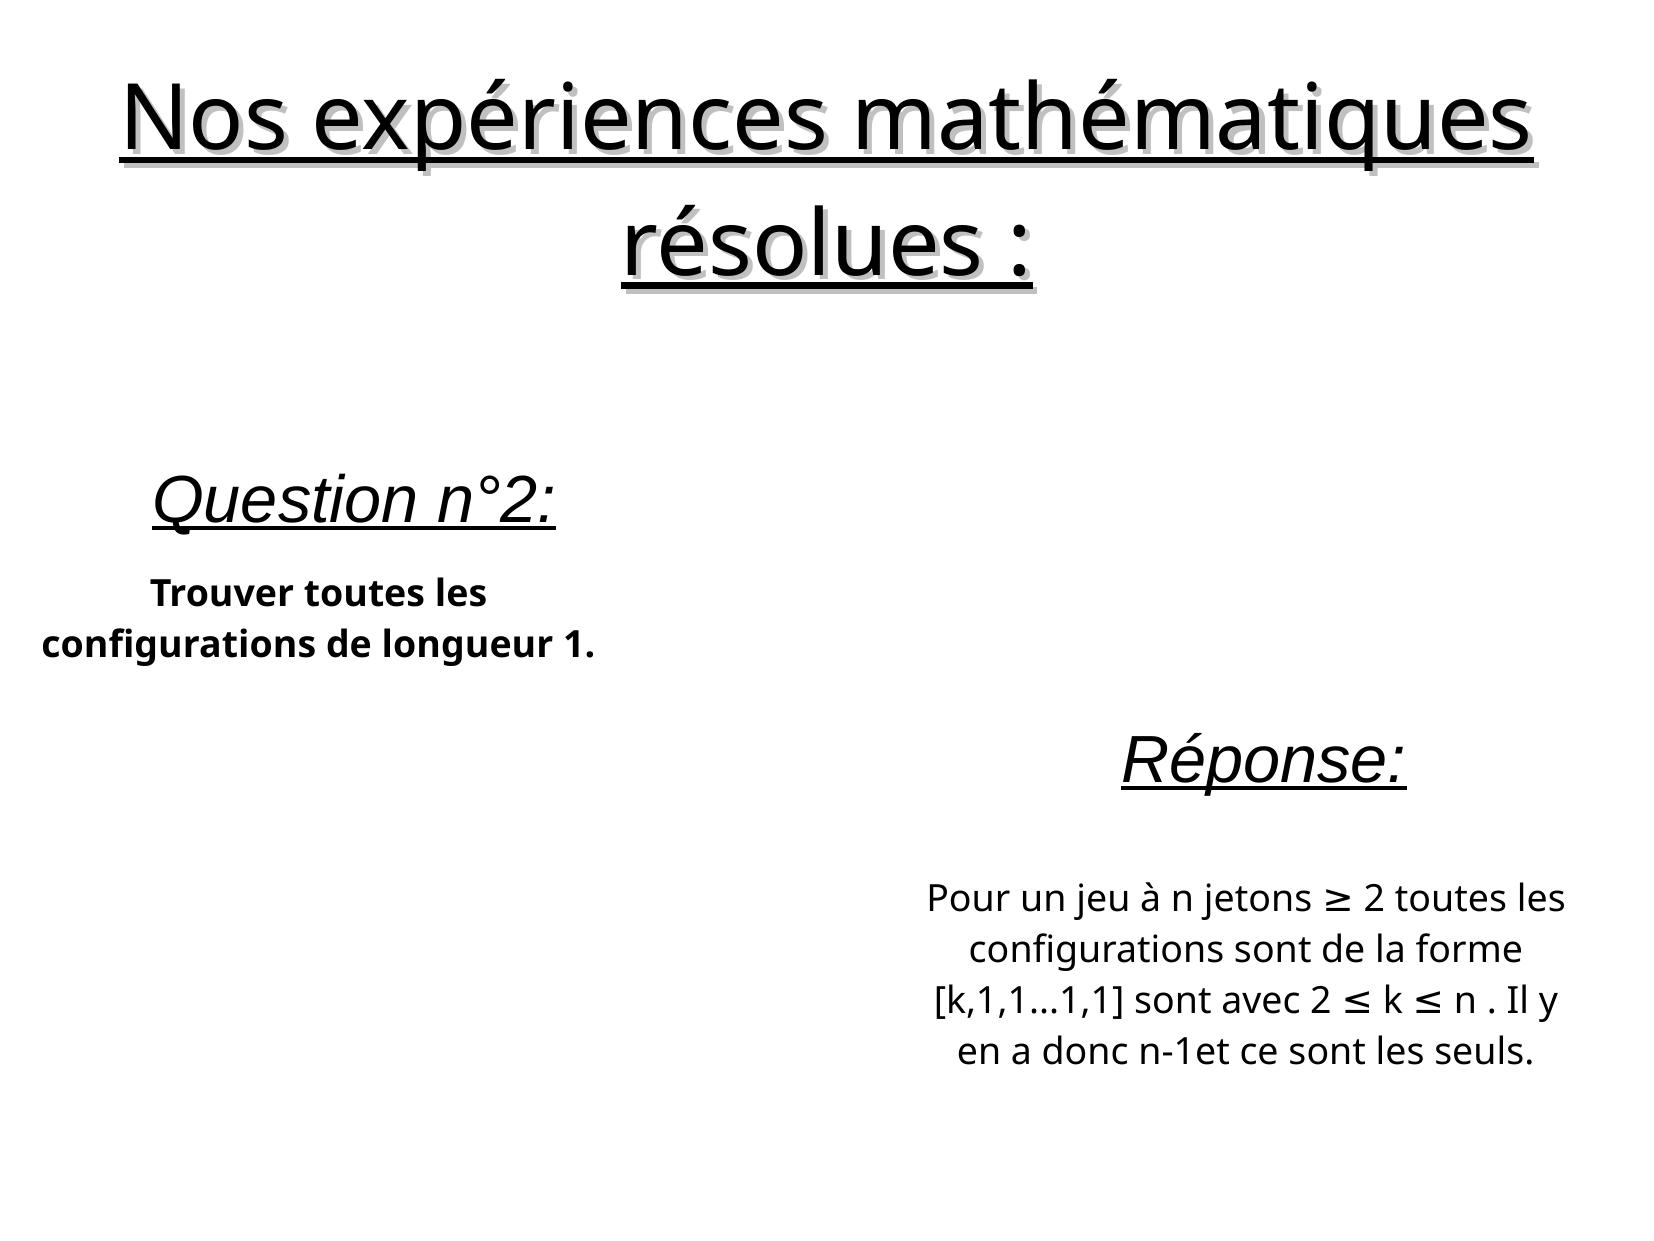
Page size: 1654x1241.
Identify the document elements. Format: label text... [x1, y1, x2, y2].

list Question n°2: Trouver toutes les configurations de longueur 1. [23, 461, 615, 1182]
title Nos expériences mathématiques résolues : [0, 45, 1654, 308]
text_box Réponse: Pour un jeu à n jetons ≥ 2 toutes les configurations sont de la forme [k,1,1...1,1] sont avec 2 ≤ k ≤ n . Il y en a donc n-1et ce sont les seuls. [909, 673, 1583, 1205]
list [118, 391, 745, 674]
